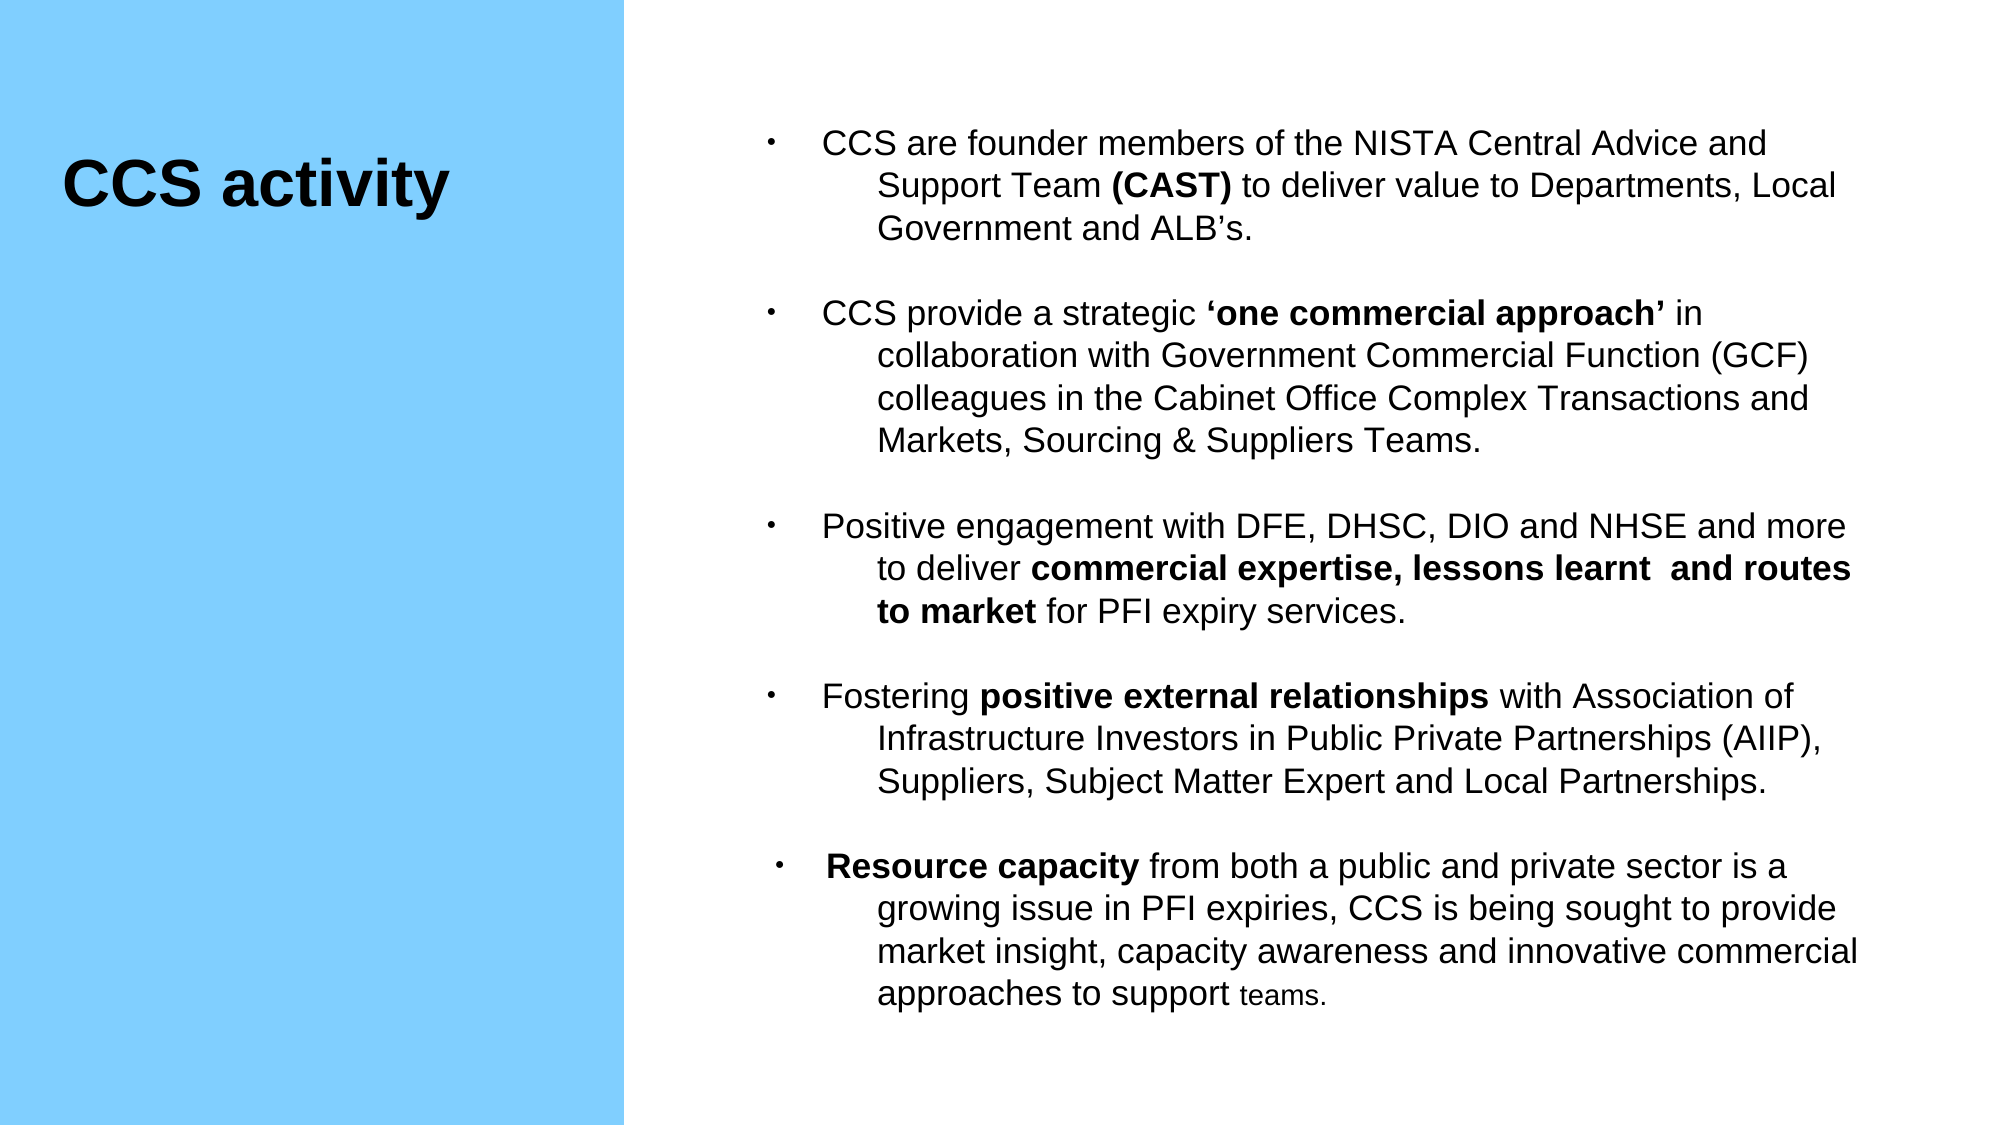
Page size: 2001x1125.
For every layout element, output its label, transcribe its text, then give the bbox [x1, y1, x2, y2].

text_box CCS are founder members of the NISTA Central Advice and Support Team (CAST) to deliver value to Departments, Local Government and ALB’s. CCS provide a strategic ‘one commercial approach’ in collaboration with Government Commercial Function (GCF) colleagues in the Cabinet Office Complex Transactions and Markets, Sourcing & Suppliers Teams. Positive engagement with DFE, DHSC, DIO and NHSE and more to deliver commercial expertise, lessons learnt and routes to market for PFI expiry services. Fostering positive external relationships with Association of Infrastructure Investors in Public Private Partnerships (AIIP), Suppliers, Subject Matter Expert and Local Partnerships. Resource capacity from both a public and private sector is a growing issue in PFI expiries, CCS is being sought to provide market insight, capacity awareness and innovative commercial approaches to support teams. [712, 104, 1898, 1037]
title CCS activity [62, 139, 564, 279]
